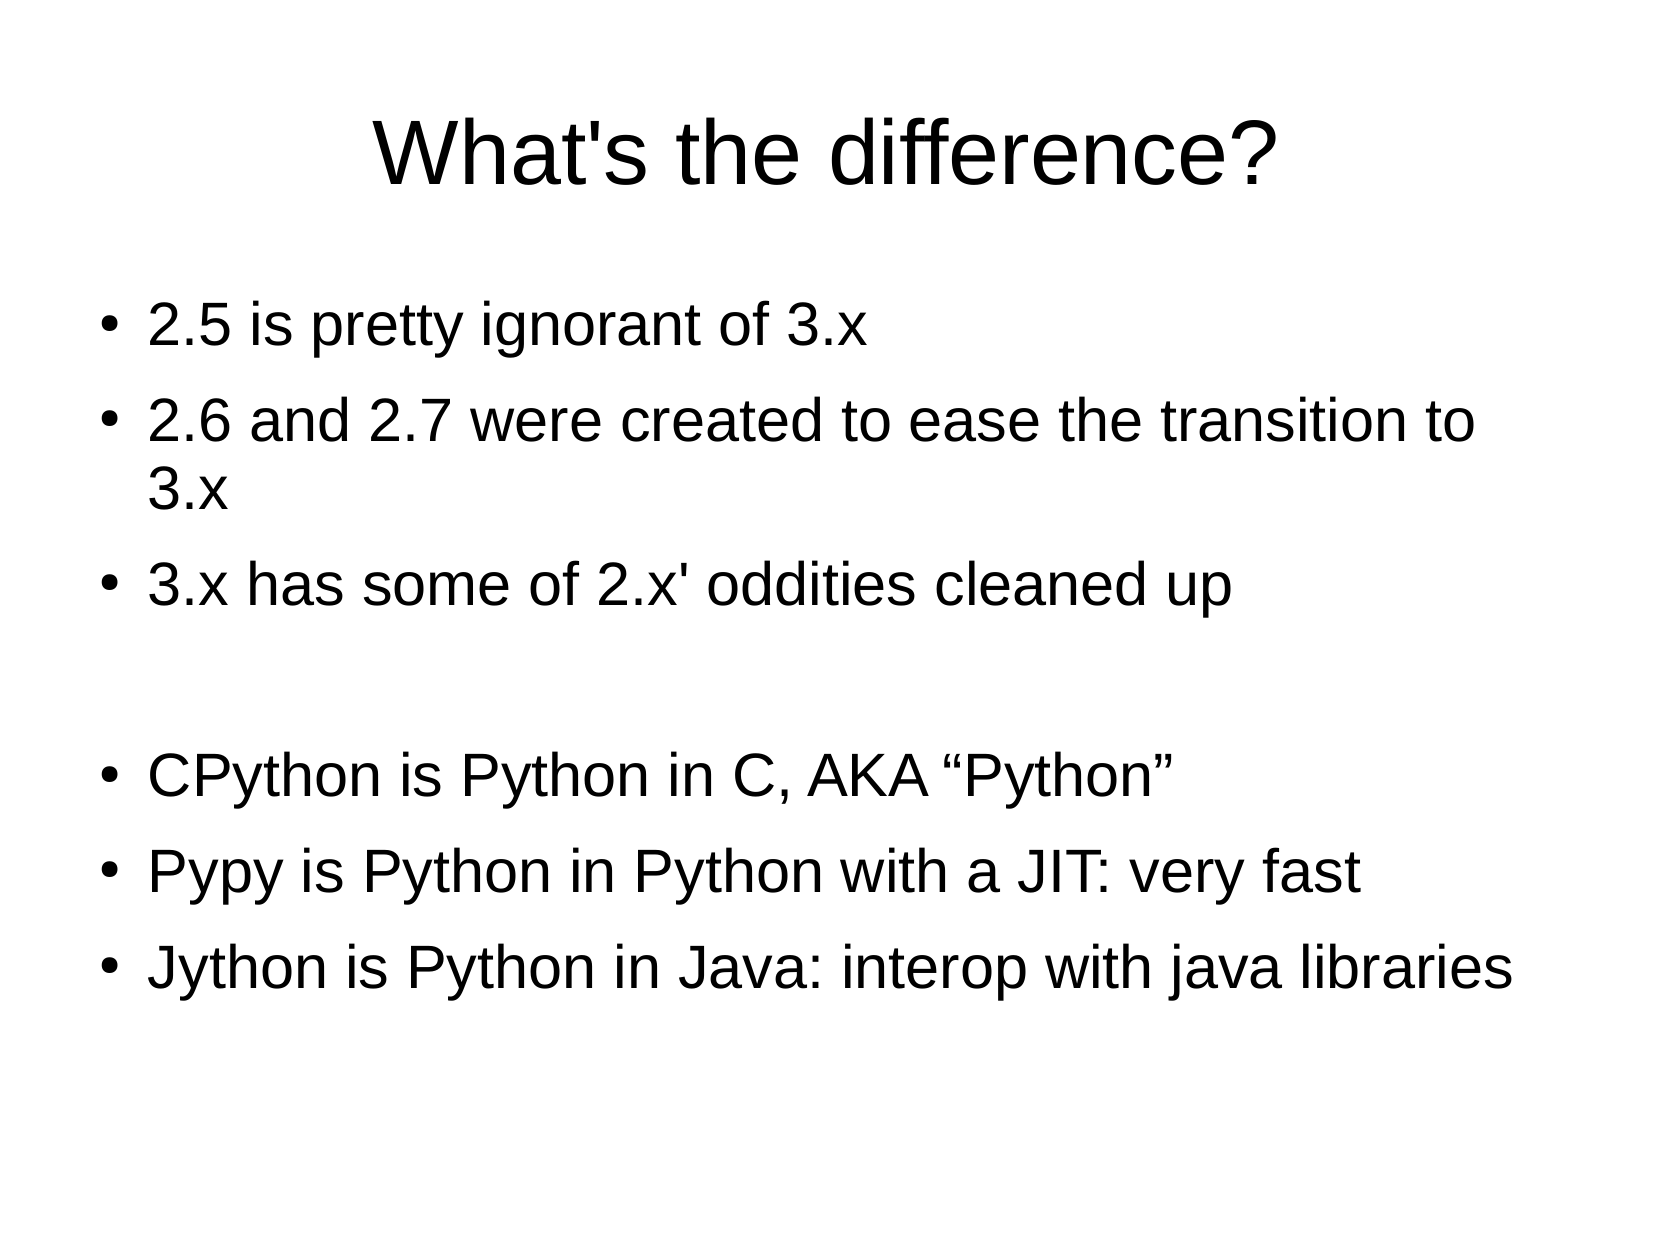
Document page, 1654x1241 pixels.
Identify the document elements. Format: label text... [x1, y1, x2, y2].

list 2.5 is pretty ignorant of 3.x 2.6 and 2.7 were created to ease the transition to 3.x 3.x has some of 2.x' oddities cleaned up CPython is Python in C, AKA “Python” Pypy is Python in Python with a JIT: very fast Jython is Python in Java: interop with java libraries [82, 290, 1538, 1010]
title What's the difference? [82, 49, 1571, 257]
